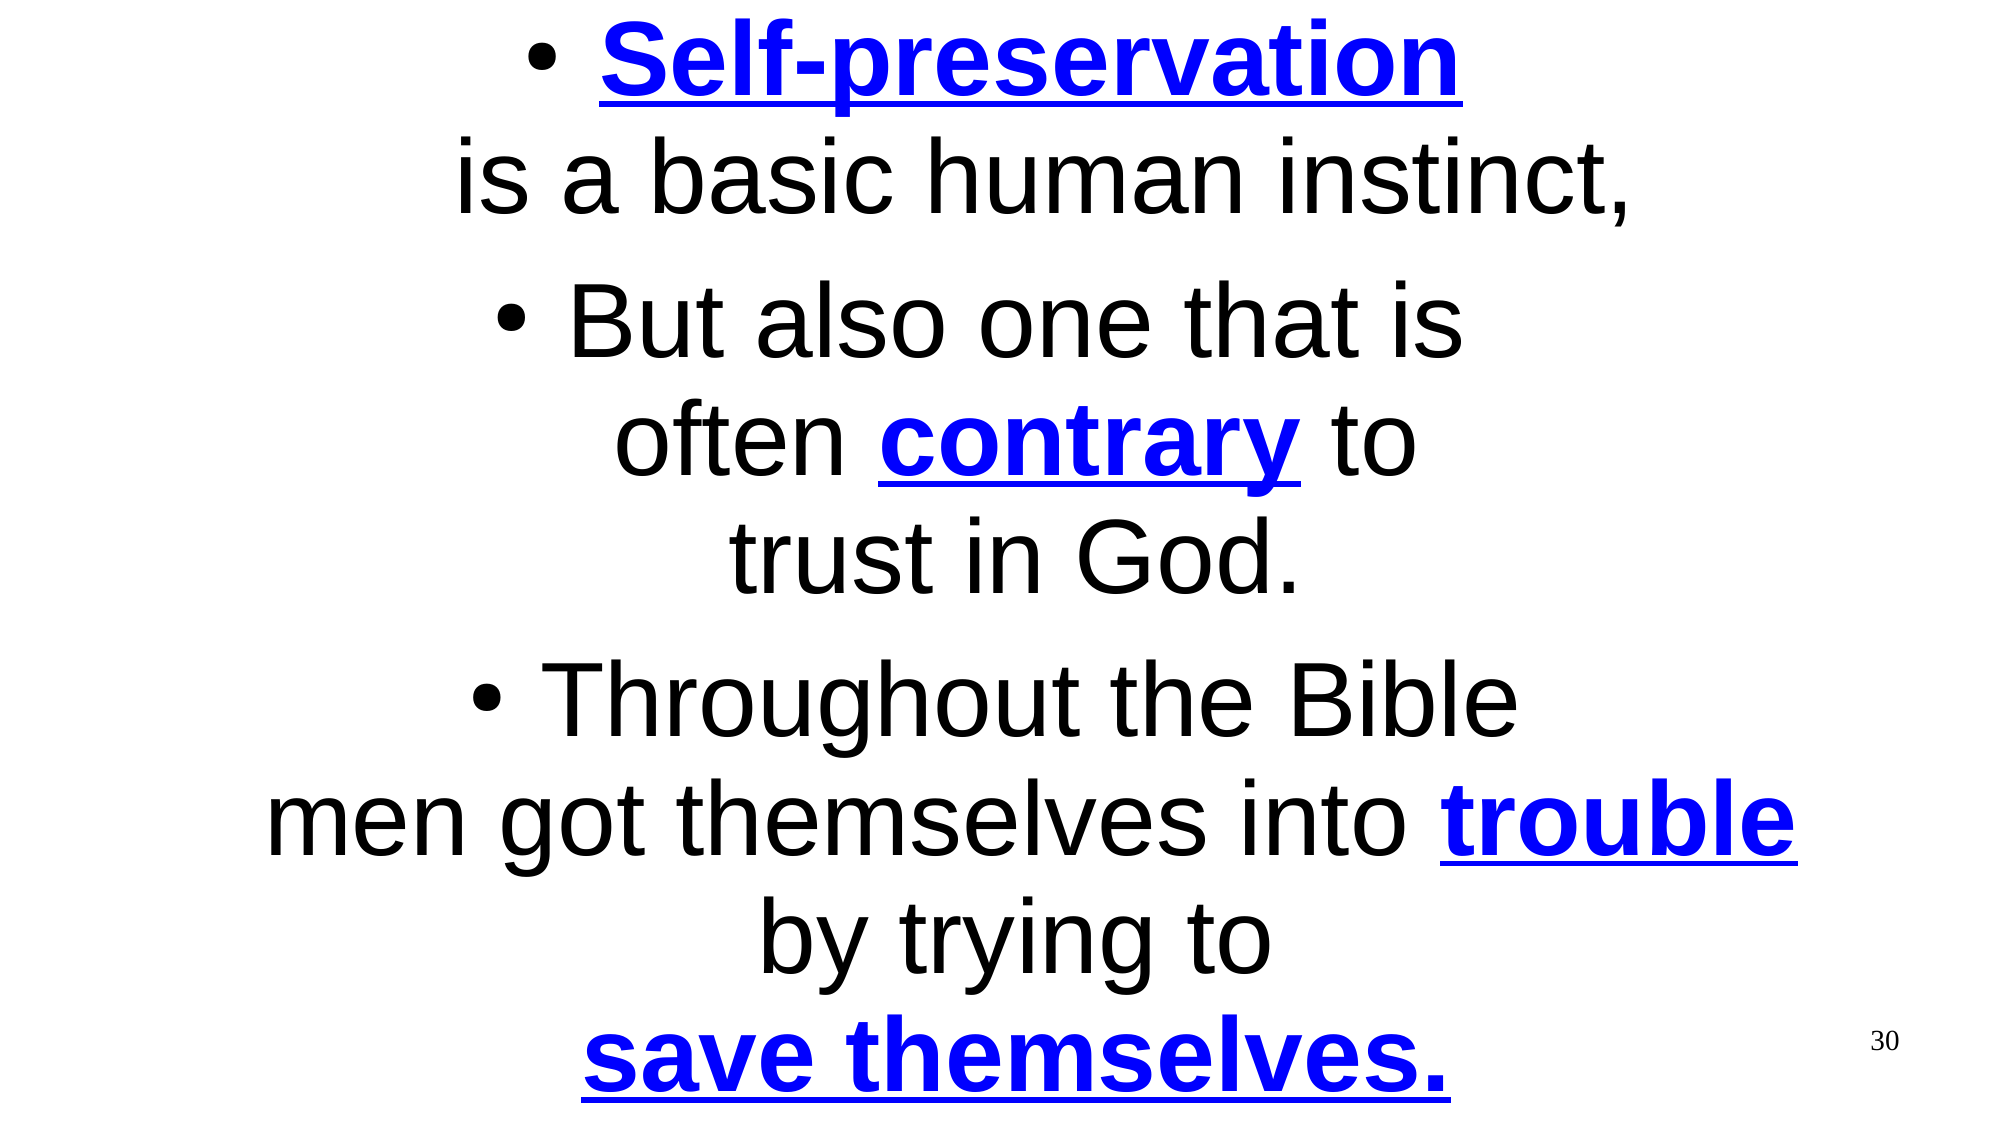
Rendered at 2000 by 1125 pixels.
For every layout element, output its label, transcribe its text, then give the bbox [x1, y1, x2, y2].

list Self-preservation is a basic human instinct, But also one that is often contrary to trust in God. Throughout the Bible men got themselves into trouble by trying to save themselves. [0, 0, 1996, 1123]
